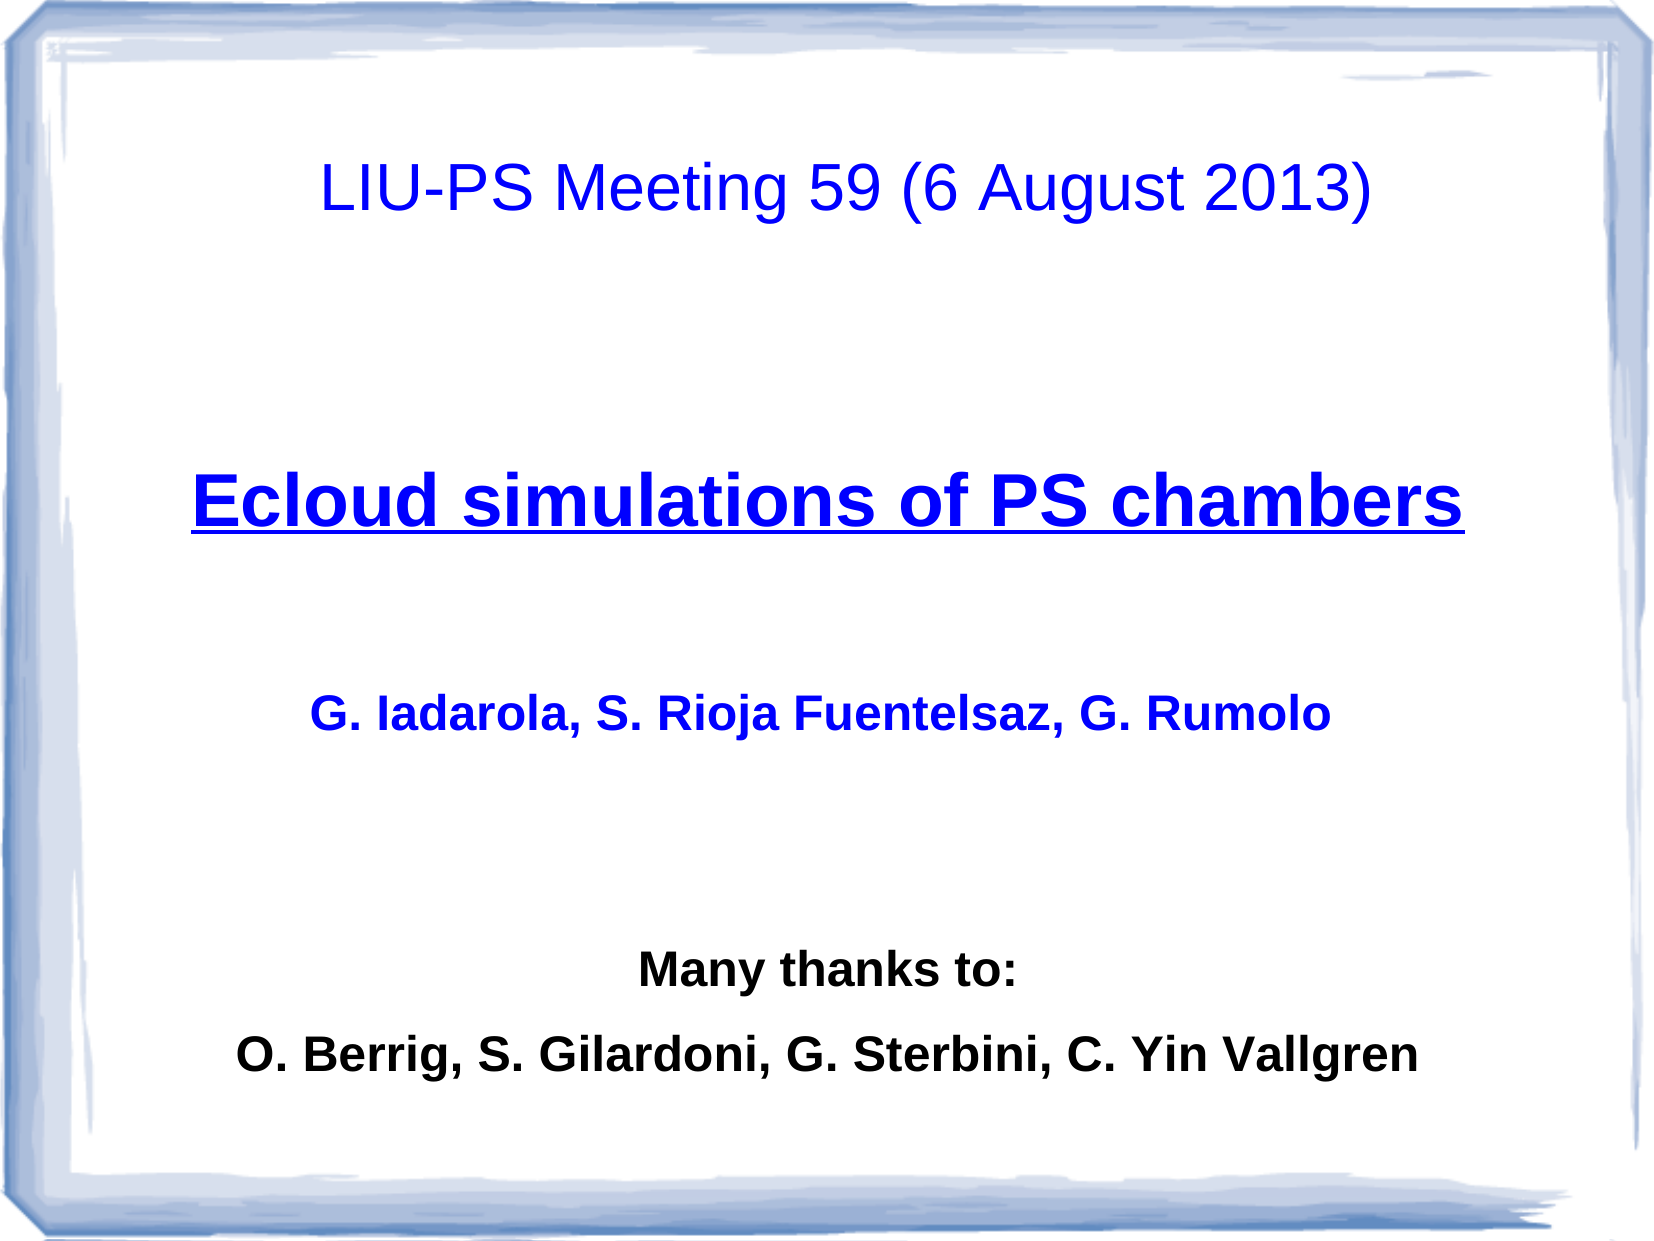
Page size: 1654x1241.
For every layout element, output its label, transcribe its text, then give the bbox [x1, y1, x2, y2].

list LIU-PS Meeting 59 (6 August 2013) [118, 150, 1506, 236]
list Ecloud simulations of PS chambers G. Iadarola, S. Rioja Fuentelsaz, G. Rumolo Many thanks to: O. Berrig, S. Gilardoni, G. Sterbini, C. Yin Vallgren [101, 240, 1555, 1168]
picture [0, 0, 1654, 1241]
